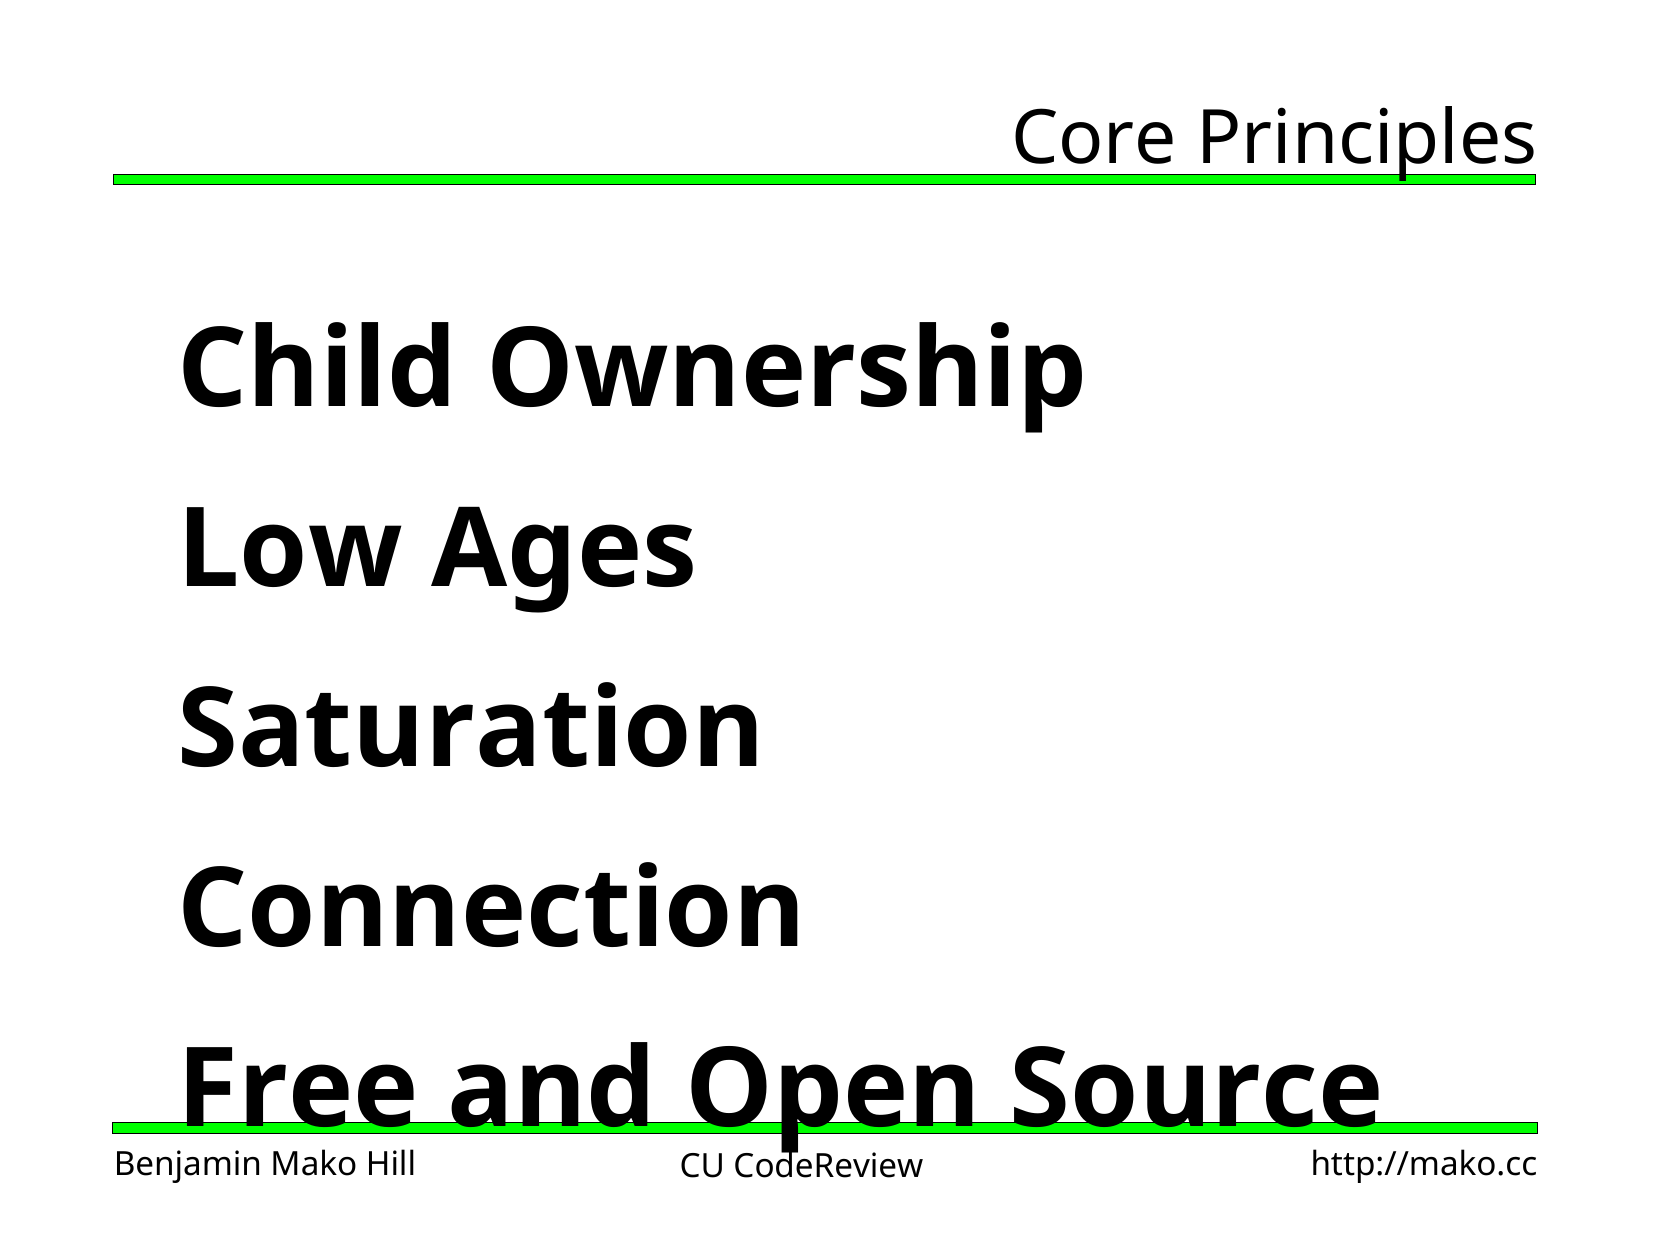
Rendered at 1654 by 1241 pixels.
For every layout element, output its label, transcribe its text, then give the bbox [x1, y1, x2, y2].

title Core Principles [125, 70, 1538, 198]
list Child Ownership Low Ages Saturation Connection Free and Open Source [141, 288, 1538, 1126]
